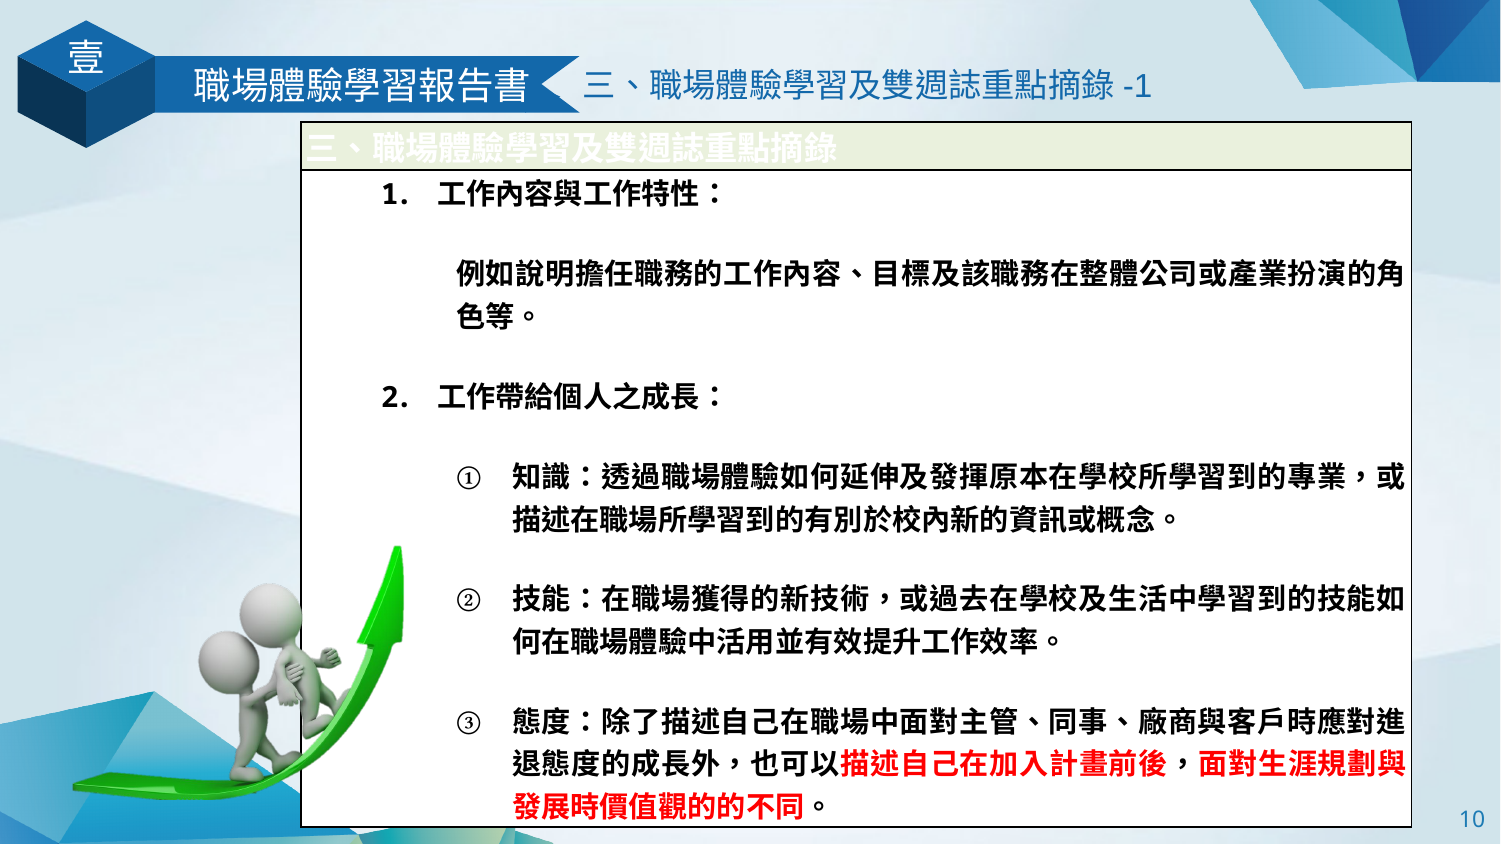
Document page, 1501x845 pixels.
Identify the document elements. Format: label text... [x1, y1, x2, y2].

text_box [525, 104, 545, 113]
text_box 壹 [17, 20, 155, 92]
table_header 三、職場體驗學習及雙週誌重點摘錄 [302, 123, 1411, 169]
text_box 三、職場體驗學習及雙週誌重點摘錄-1 [523, 65, 1164, 104]
text_box [17, 57, 155, 148]
picture [0, 0, 1501, 844]
text_box 10 [1458, 804, 1501, 832]
text_box 職場體驗學習報告書 [527, 104, 580, 113]
table_cell 工作內容與工作特性： 例如說明擔任職務的工作內容、目標及該職務在整體公司或產業扮演的角色等。 工作帶給個人之成長： 知識：透過職場體驗如何延伸及發揮原本在學校所學習到的專業，或描述在職場所學習到的有別於校內新的資訊或概念。 技能：在職場獲得的新技術，或過去在學校及生活中學習到的技能如何在職場體驗中活用並有效提升工作效率。 態度：除了描述自己在職場中面對主管、同事、廠商與客戶時應對進退態度的成長外，也可以描述自己在加入計畫前後，面對生涯規劃與發展時價值觀的的不同。 [302, 171, 1411, 826]
text_box 職場體驗學習報告書 [155, 56, 580, 113]
